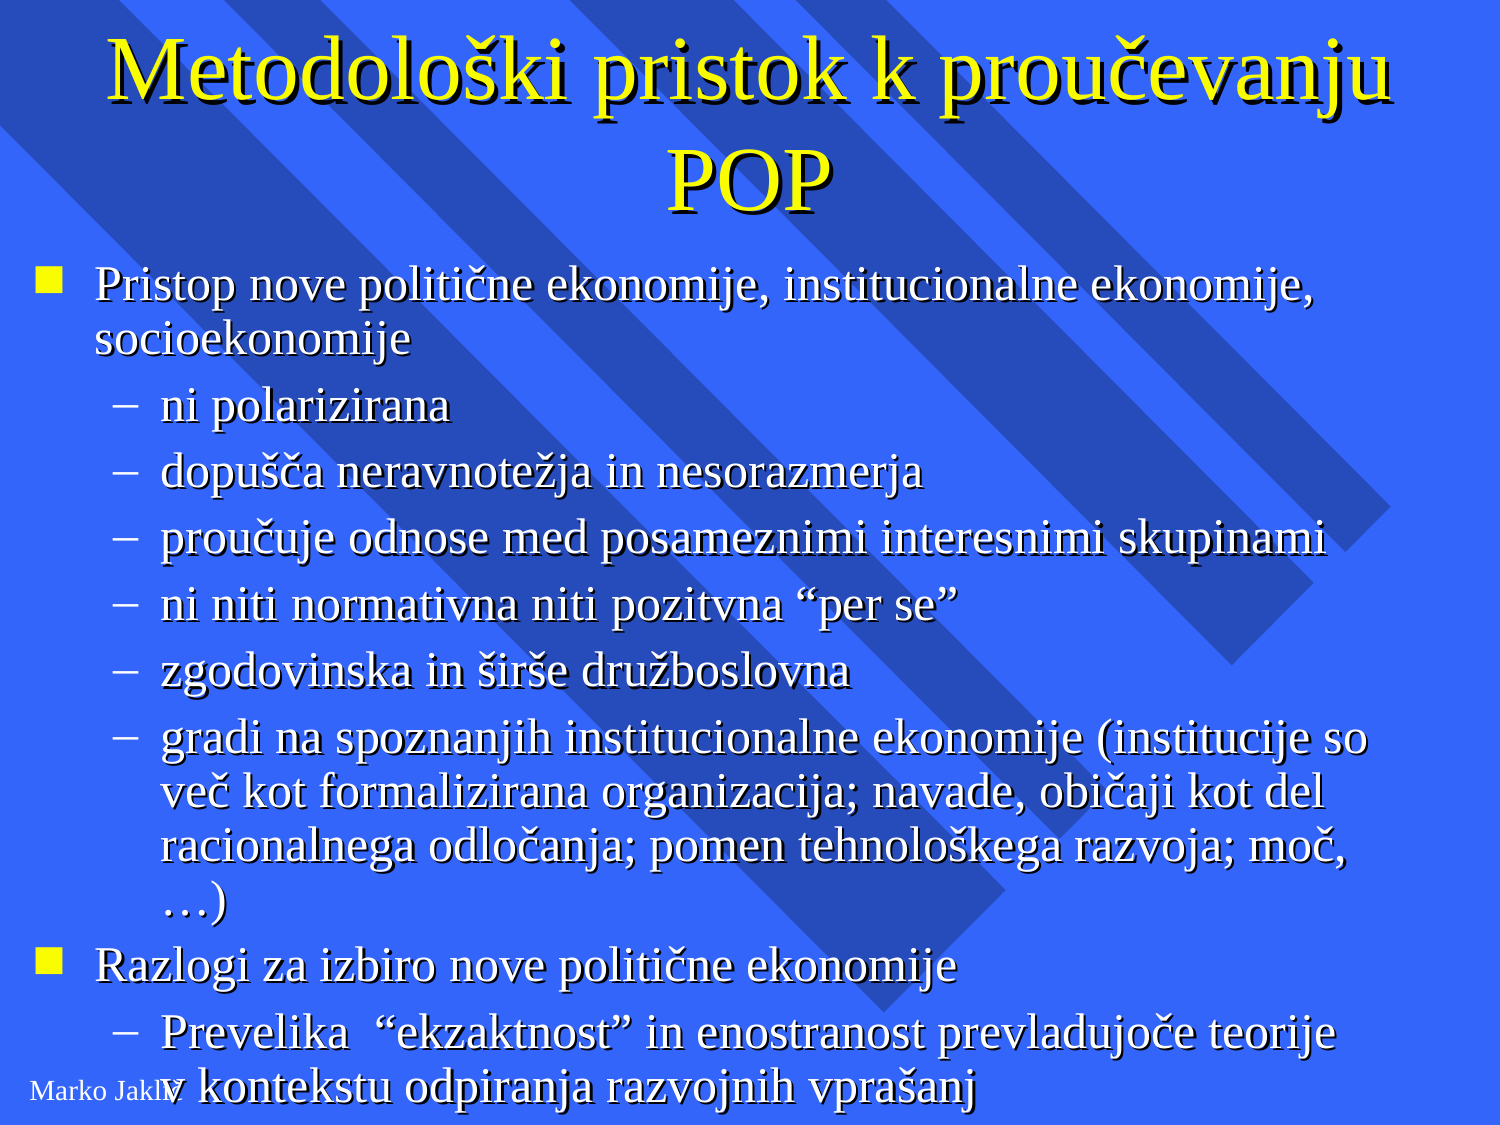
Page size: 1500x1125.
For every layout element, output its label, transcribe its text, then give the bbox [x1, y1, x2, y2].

list Pristop nove politične ekonomije, institucionalne ekonomije, socioekonomije ni polarizirana dopušča neravnotežja in nesorazmerja proučuje odnose med posameznimi interesnimi skupinami ni niti normativna niti pozitvna “per se” zgodovinska in širše družboslovna gradi na spoznanjih institucionalne ekonomije (institucije so več kot formalizirana organizacija; navade, običaji kot del racionalnega odločanja; pomen tehnološkega razvoja; moč,…) Razlogi za izbiro nove politične ekonomije Prevelika “ekzaktnost” in enostranost prevladujoče teorije v kontekstu odpiranja razvojnih vprašanj [23, 249, 1388, 1125]
title Metodološki pristok k proučevanju POP [0, 0, 1500, 236]
